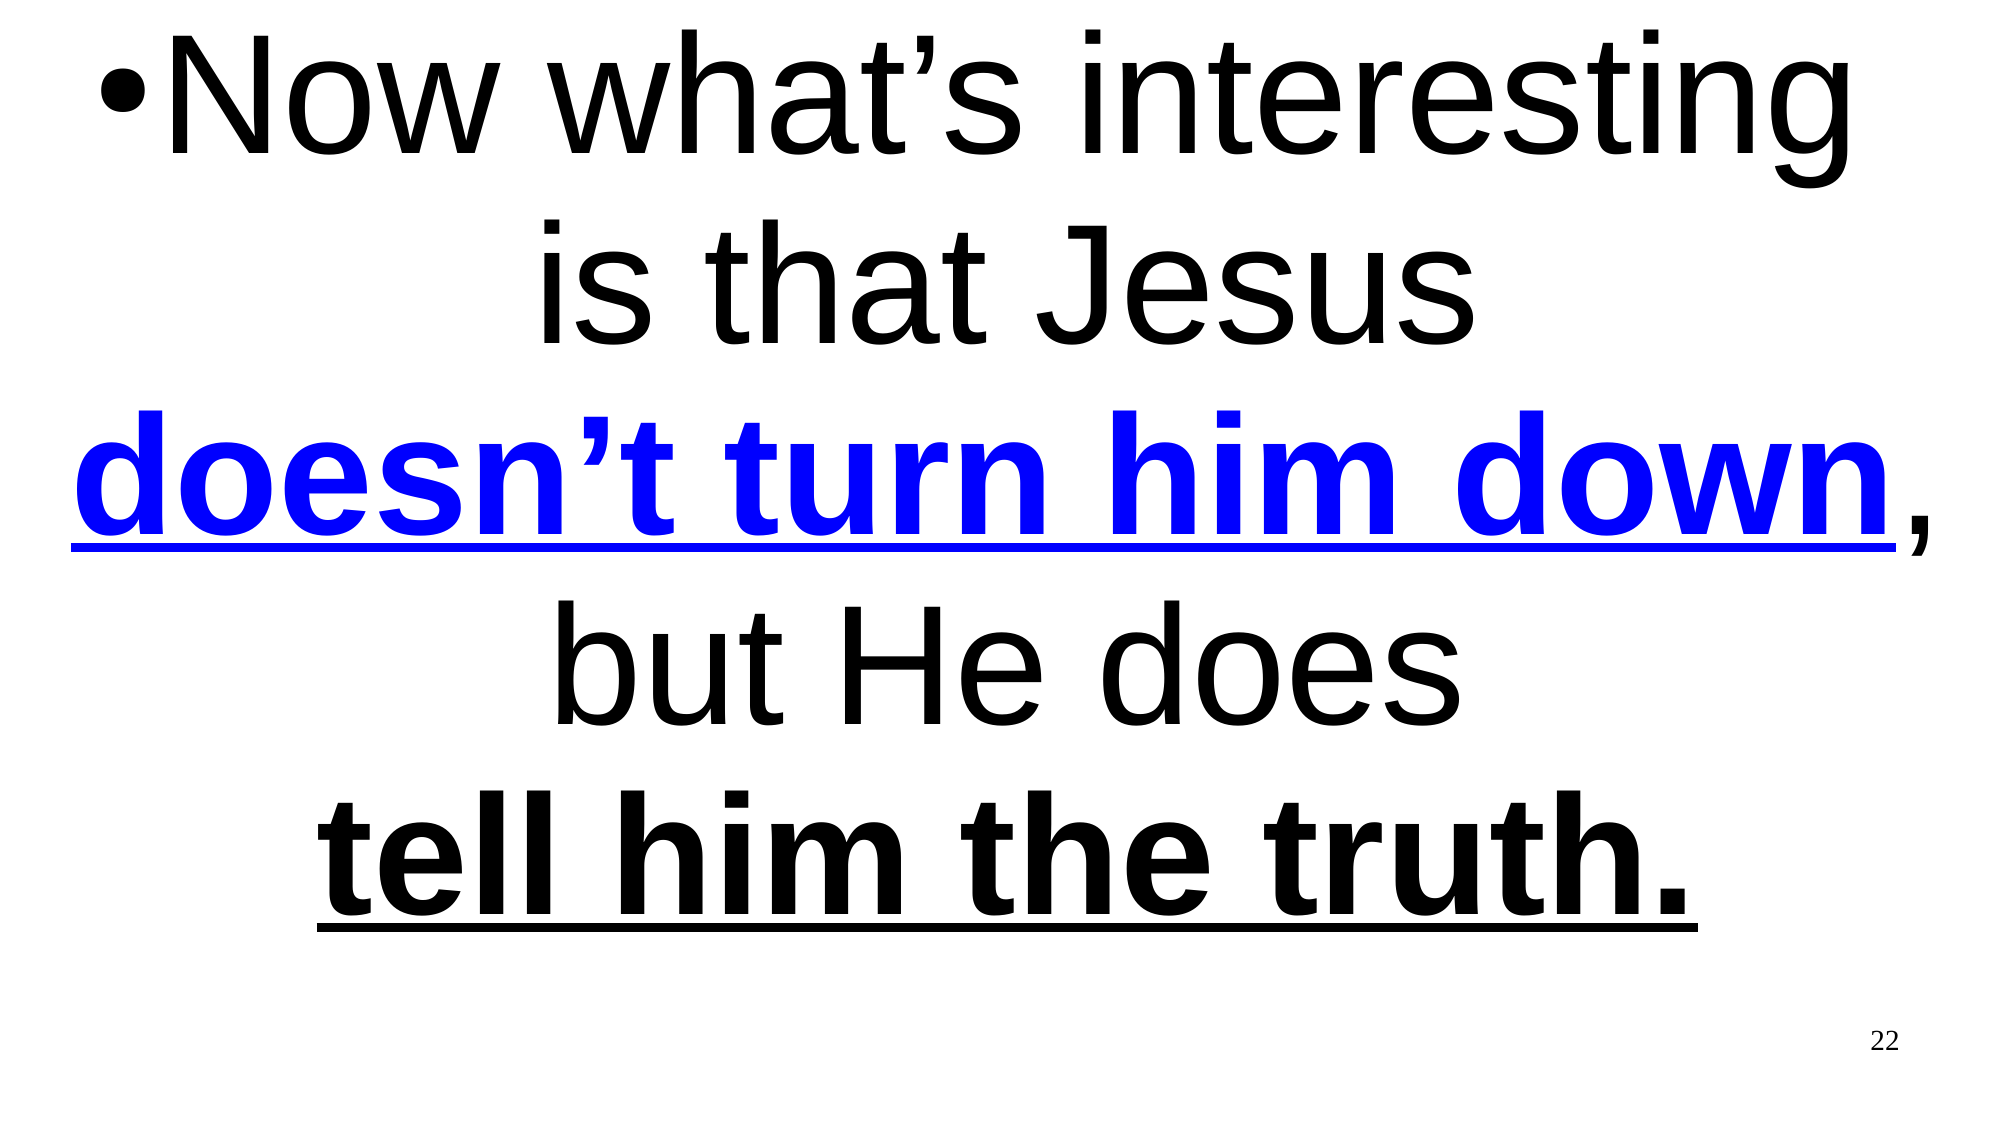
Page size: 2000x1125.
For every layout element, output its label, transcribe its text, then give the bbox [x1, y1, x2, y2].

list Now what’s interesting is that Jesus doesn’t turn him down, but He does tell him the truth. [0, 0, 1996, 1123]
